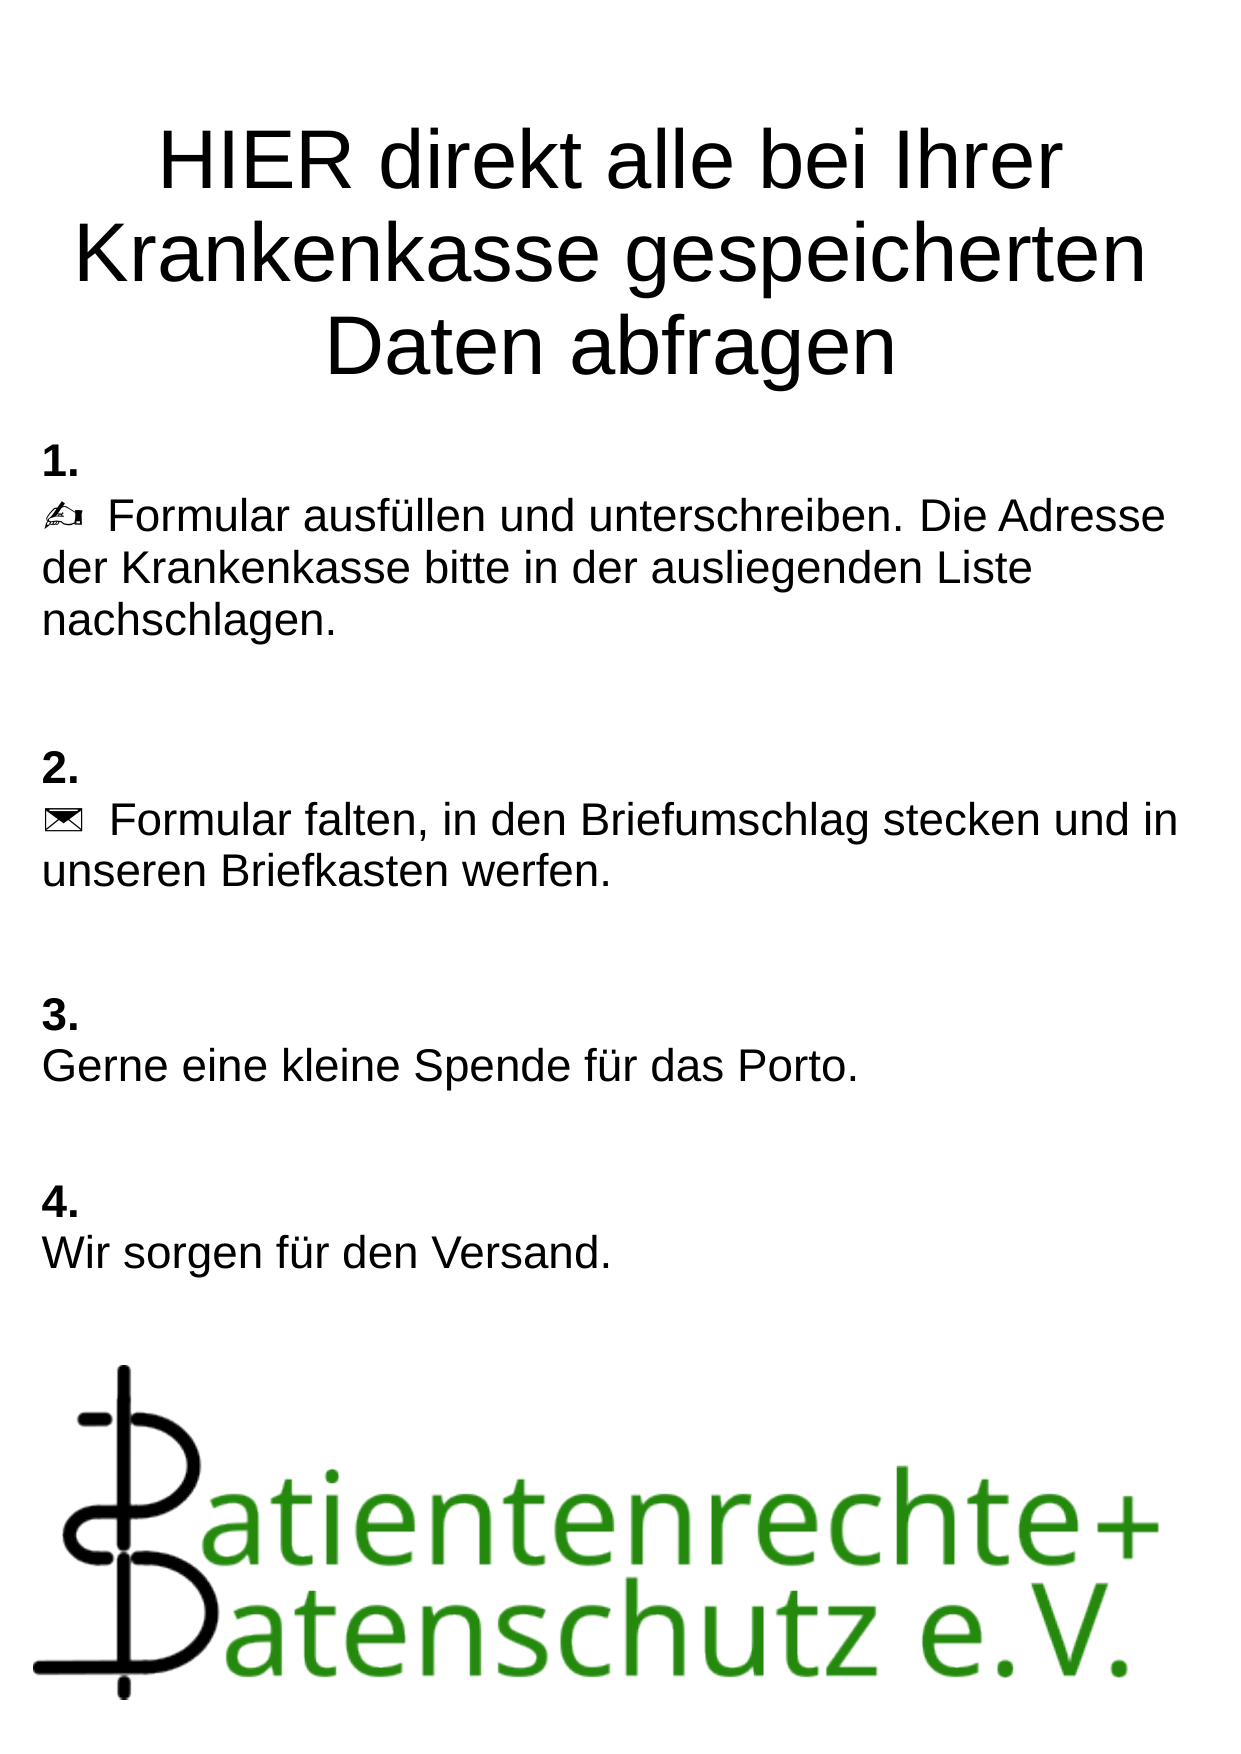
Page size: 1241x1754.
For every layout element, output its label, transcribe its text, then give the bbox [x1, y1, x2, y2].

picture [33, 1365, 1199, 1700]
subtitle 1.  Formular ausfüllen und unterschreiben. Die Adresse der Krankenkasse bitte in der ausliegenden Liste nachschlagen. 2.  Formular falten, in den Briefumschlag stecken und in unseren Briefkasten werfen. 3. Gerne eine kleine Spende für das Porto. 4. Wir sorgen für den Versand. [41, 210, 1212, 1503]
title HIER direkt alle bei Ihrer Krankenkasse gespeicherten Daten abfragen [52, 0, 1169, 210]
